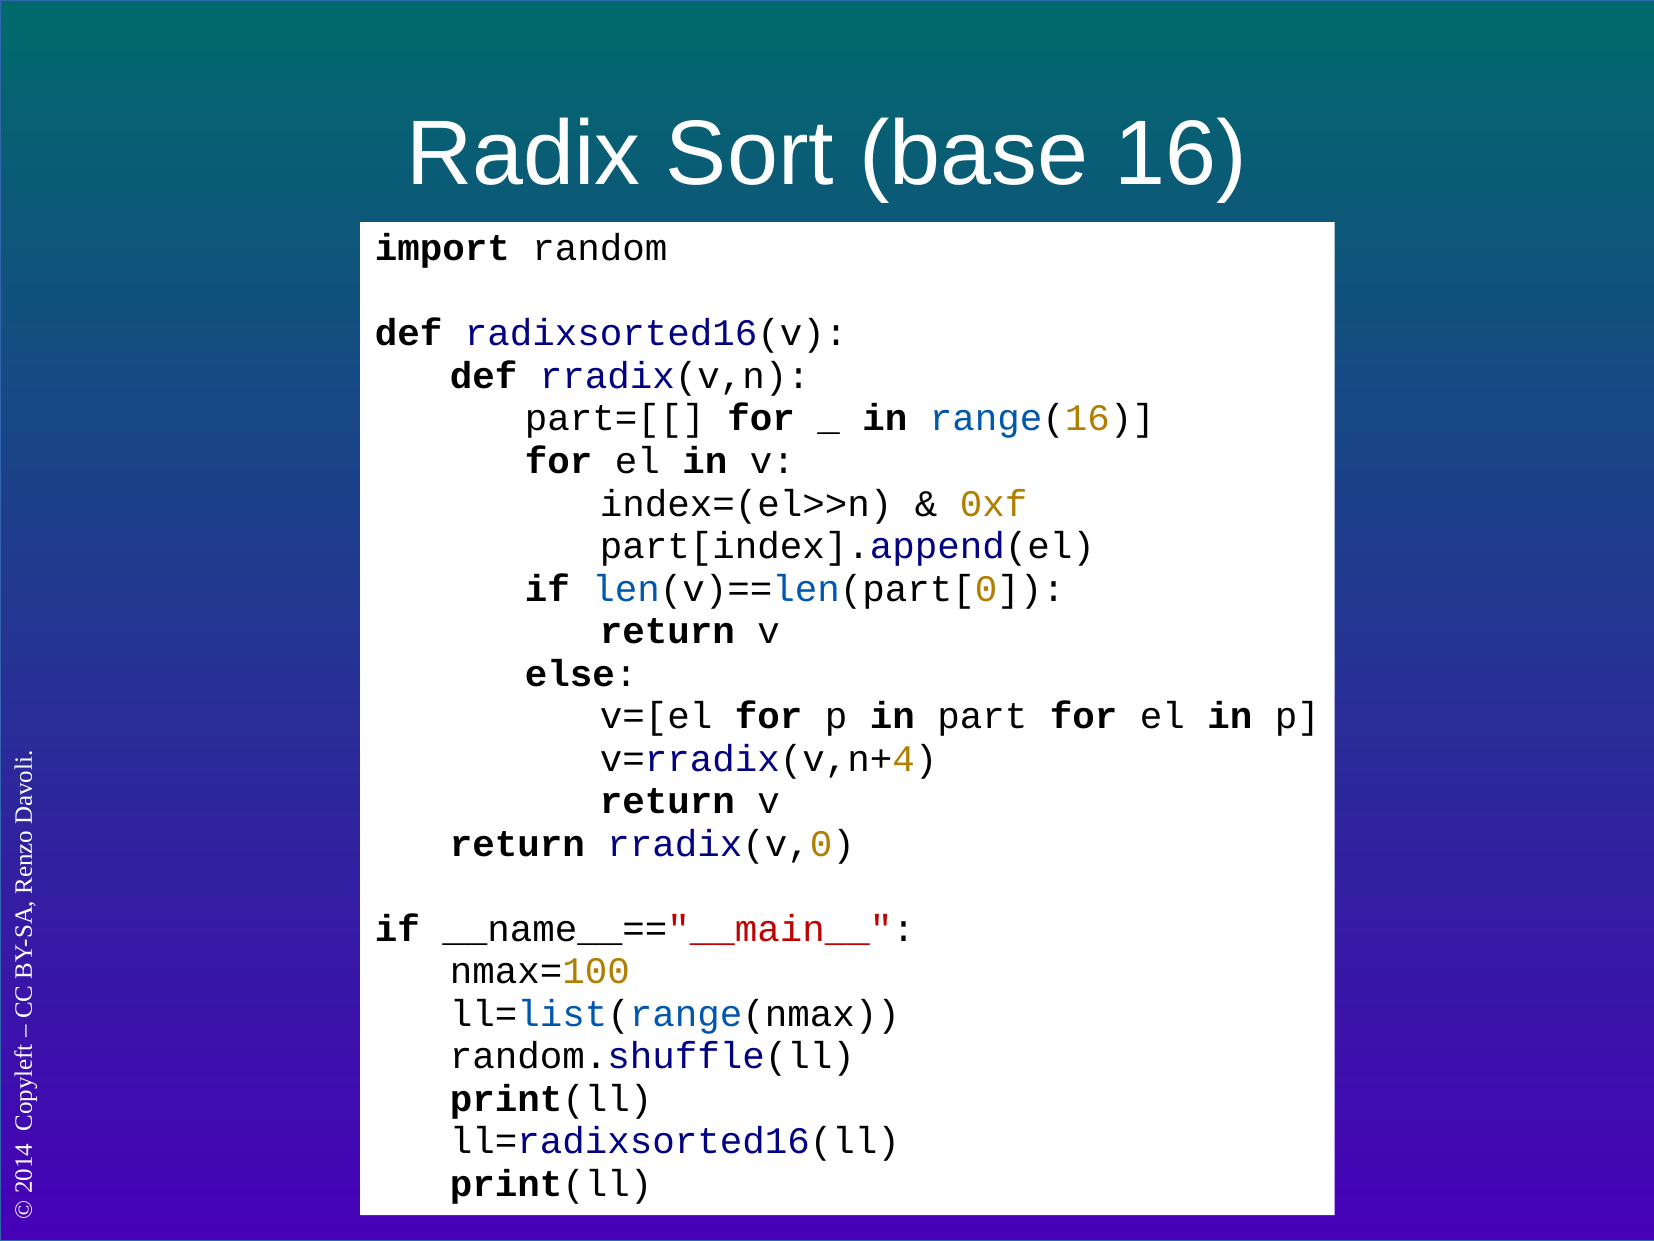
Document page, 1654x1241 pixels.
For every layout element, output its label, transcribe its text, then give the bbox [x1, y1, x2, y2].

text_box import random def radixsorted16(v): def rradix(v,n): part=[[] for _ in range(16)] for el in v: index=(el>>n) & 0xf part[index].append(el) if len(v)==len(part[0]): return v else: v=[el for p in part for el in p] v=rradix(v,n+4) return v return rradix(v,0) if __name__=="__main__": nmax=100 ll=list(range(nmax)) random.shuffle(ll) print(ll) ll=radixsorted16(ll) print(ll) [360, 222, 1335, 1216]
title Radix Sort (base 16) [82, 49, 1571, 257]
